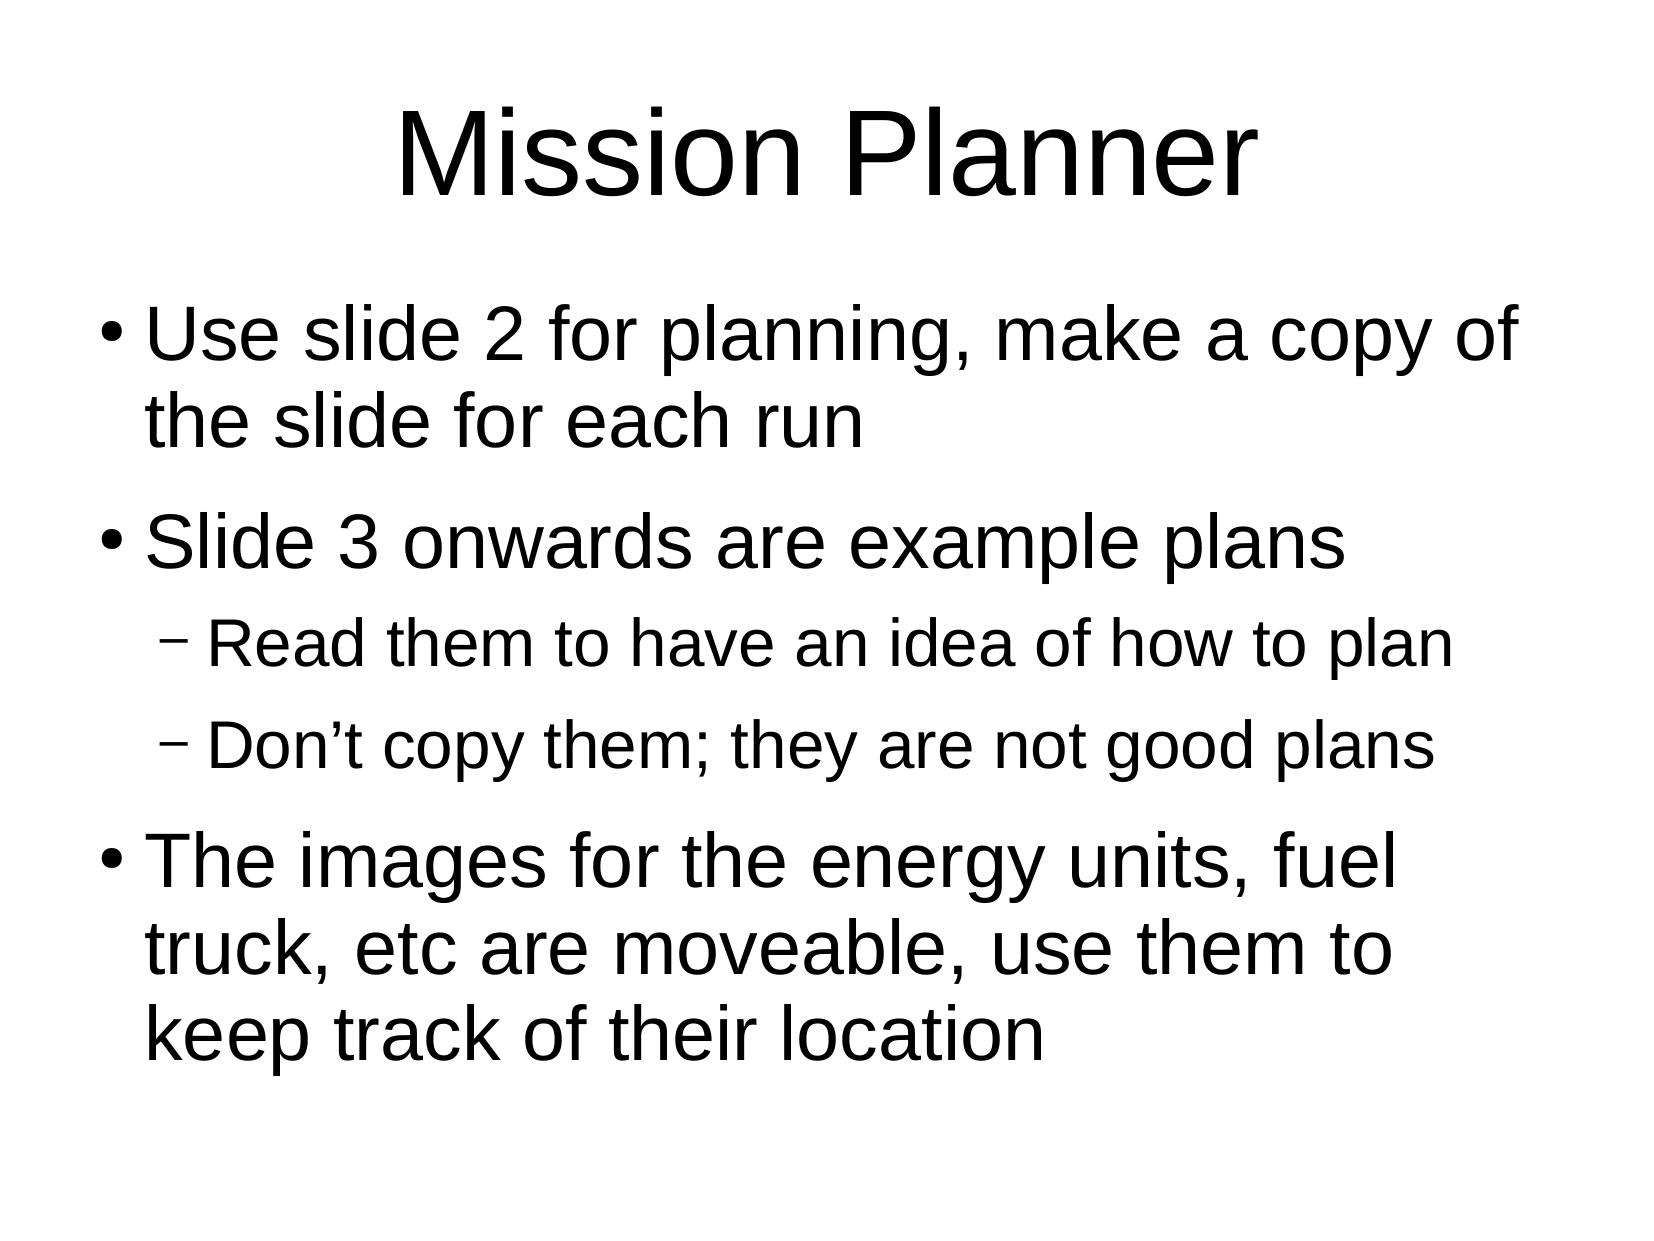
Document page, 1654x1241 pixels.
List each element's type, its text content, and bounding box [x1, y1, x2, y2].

title Mission Planner [82, 49, 1571, 257]
list Use slide 2 for planning, make a copy of the slide for each run Slide 3 onwards are example plans Read them to have an idea of how to plan Don’t copy them; they are not good plans The images for the energy units, fuel truck, etc are moveable, use them to keep track of their location [82, 290, 1571, 1088]
